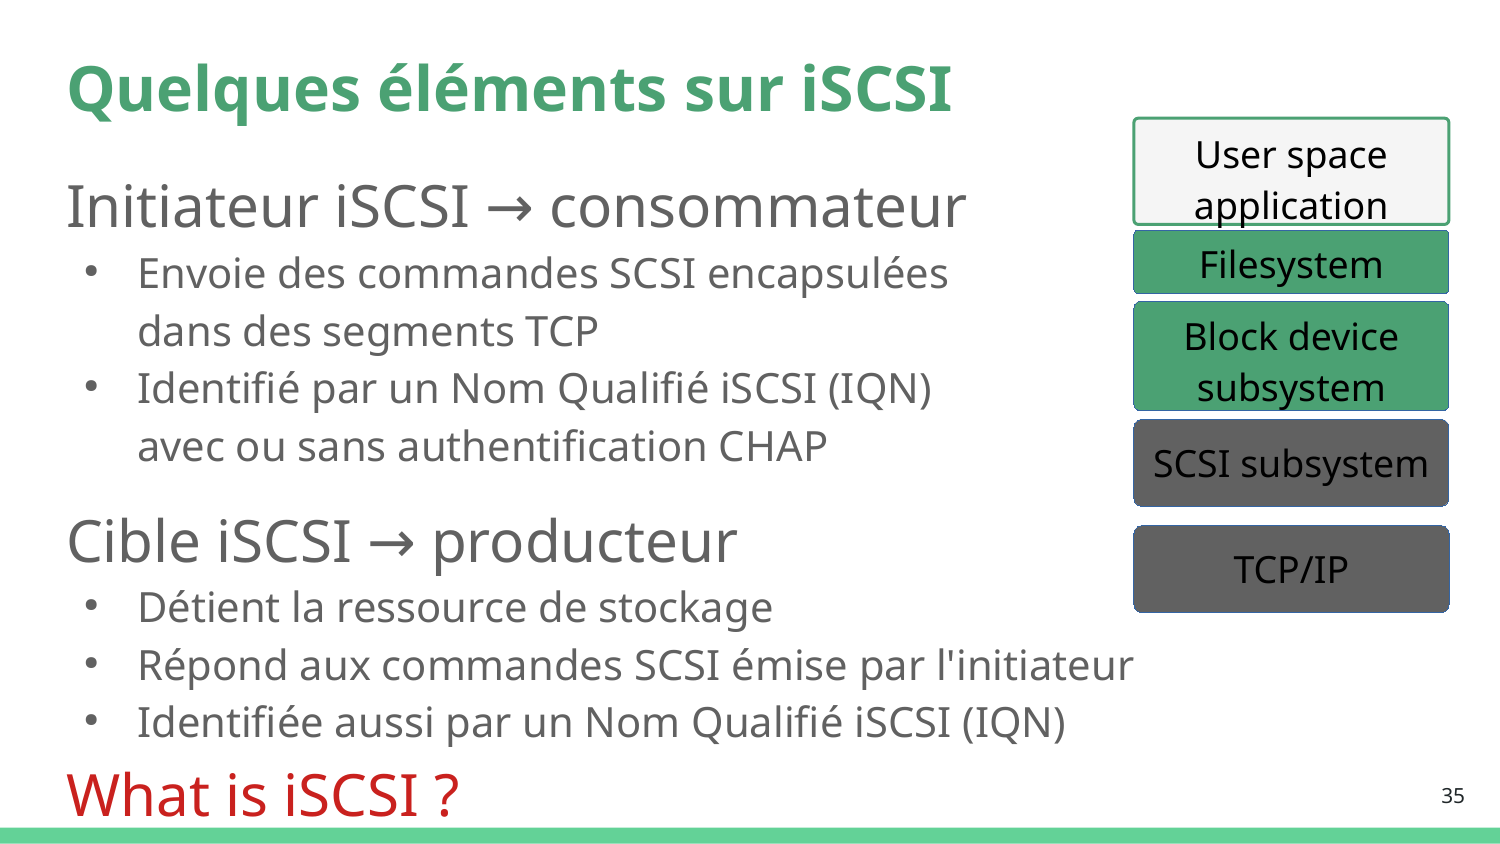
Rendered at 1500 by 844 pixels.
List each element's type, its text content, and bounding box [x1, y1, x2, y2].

slide_number <numéro> [1389, 764, 1480, 830]
text_box Filesystem [1133, 230, 1449, 294]
text_box TCP/IP [1133, 525, 1450, 613]
text_box Block device subsystem [1133, 301, 1449, 411]
text_box SCSI subsystem [1133, 419, 1449, 507]
text_box User space application [1133, 118, 1449, 225]
title Quelques éléments sur iSCSI [51, 23, 1449, 117]
list Initiateur iSCSI → consommateur Envoie des commandes SCSI encapsulées dans des segments TCP Identifié par un Nom Qualifié iSCSI (IQN) avec ou sans authentification CHAP Cible iSCSI → producteur Détient la ressource de stockage Répond aux commandes SCSI émise par l'initiateur Identifiée aussi par un Nom Qualifié iSCSI (IQN) What is iSCSI ? [51, 144, 1449, 844]
